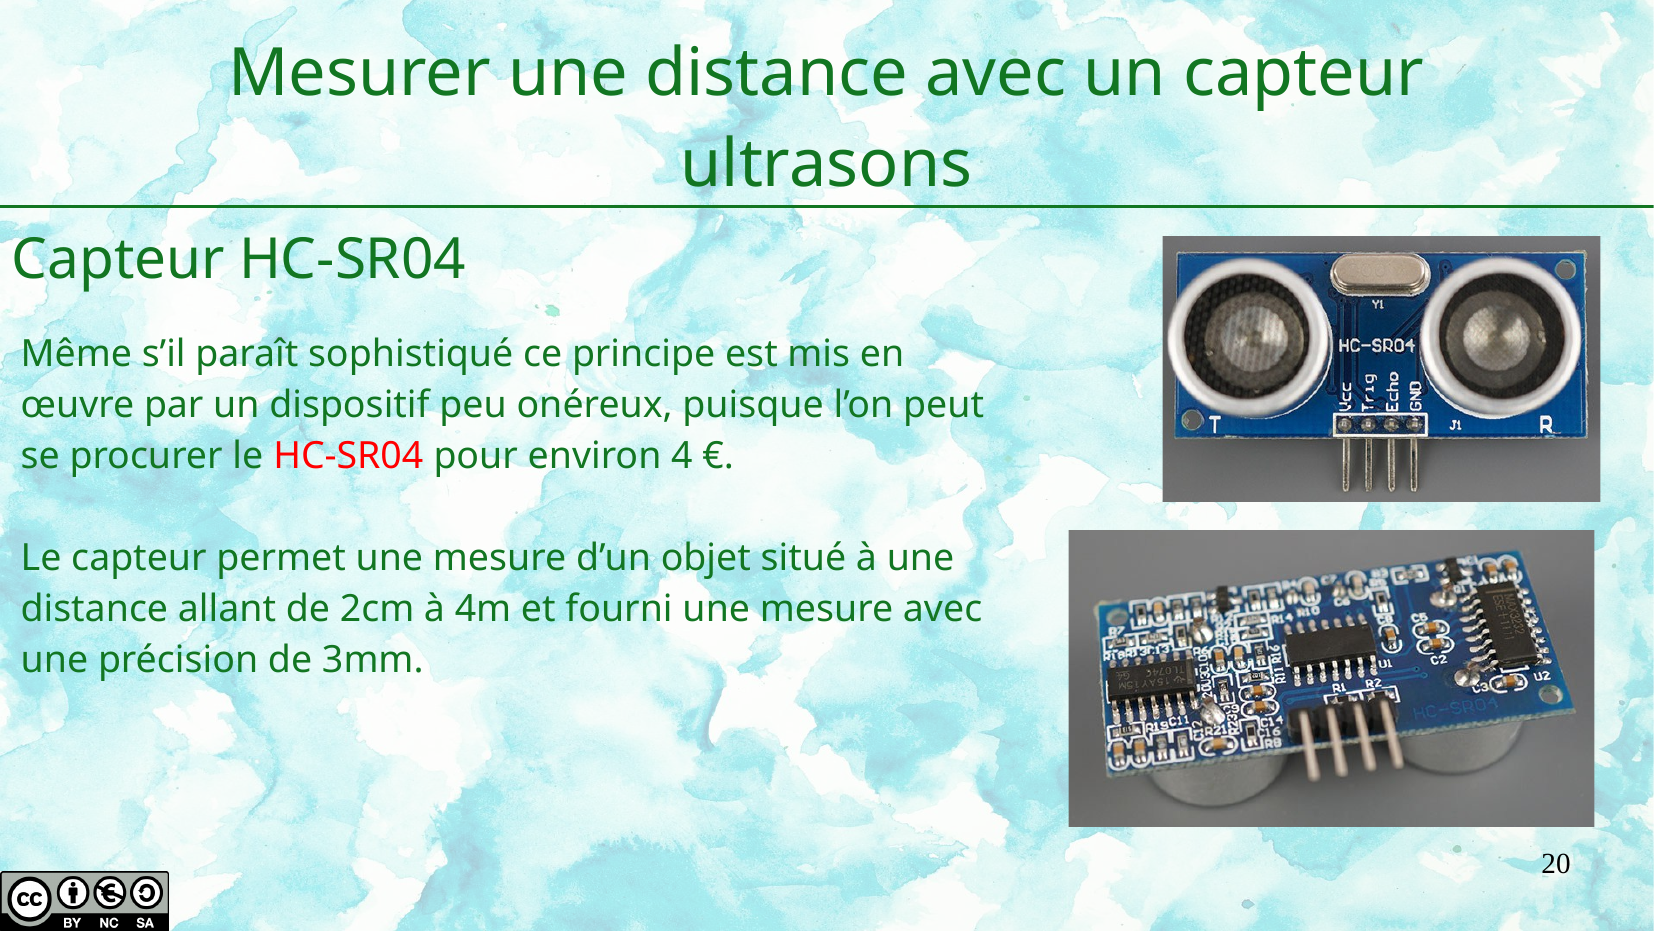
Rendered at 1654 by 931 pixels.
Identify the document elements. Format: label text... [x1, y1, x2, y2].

list Capteur HC-SR04 [11, 217, 1500, 296]
text_box Même s’il paraît sophistiqué ce principe est mis en œuvre par un dispositif peu onéreux, puisque l’on peut se procurer le HC-SR04 pour environ 4 €. Le capteur permet une mesure d’un objet situé à une distance allant de 2cm à 4m et fourni une mesure avec une précision de 3mm. [5, 318, 1034, 691]
picture [1162, 236, 1601, 502]
picture [1068, 530, 1595, 827]
picture [0, 871, 169, 931]
title Mesurer une distance avec un capteur ultrasons [82, 23, 1571, 206]
